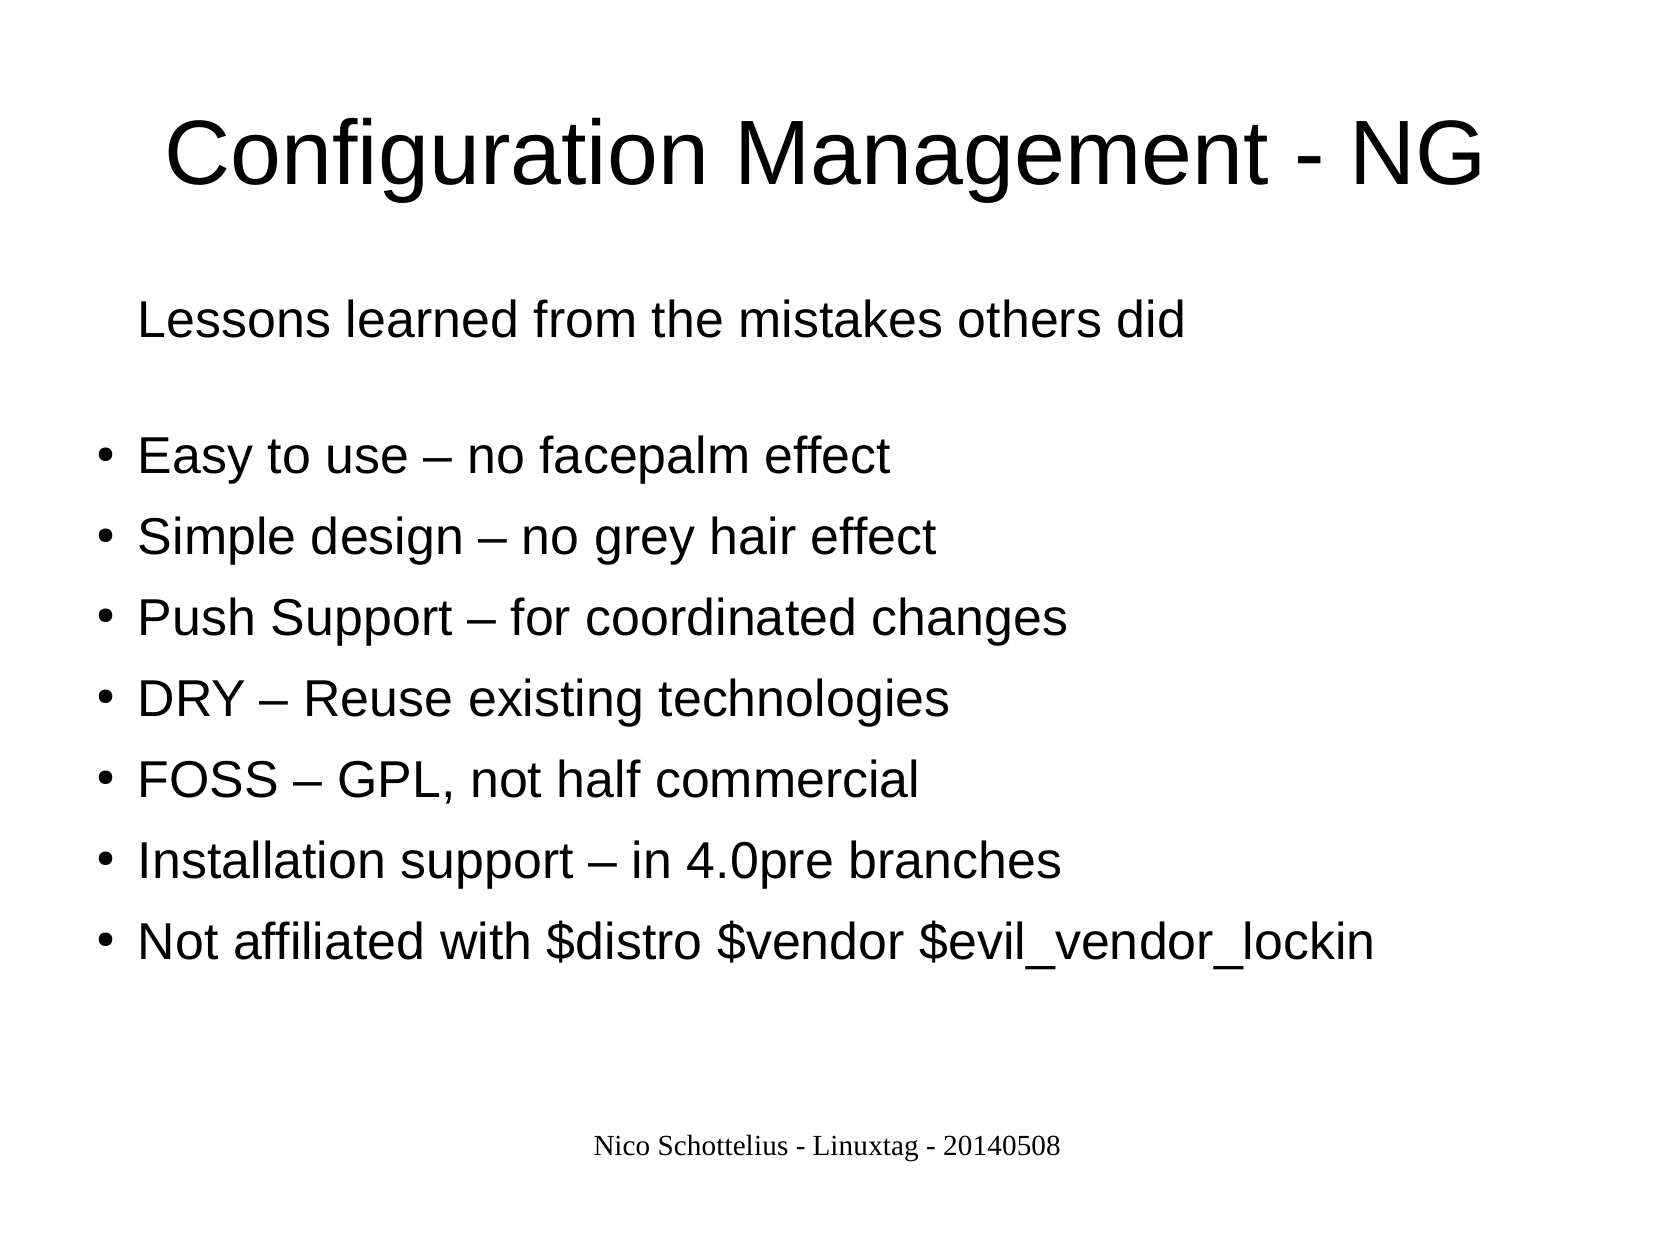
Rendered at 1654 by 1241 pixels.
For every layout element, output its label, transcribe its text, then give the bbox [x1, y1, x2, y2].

list Lessons learned from the mistakes others did Easy to use – no facepalm effect Simple design – no grey hair effect Push Support – for coordinated changes DRY – Reuse existing technologies FOSS – GPL, not half commercial Installation support – in 4.0pre branches Not affiliated with $distro $vendor $evil_vendor_lockin [82, 290, 1538, 977]
title Configuration Management - NG [82, 49, 1571, 257]
